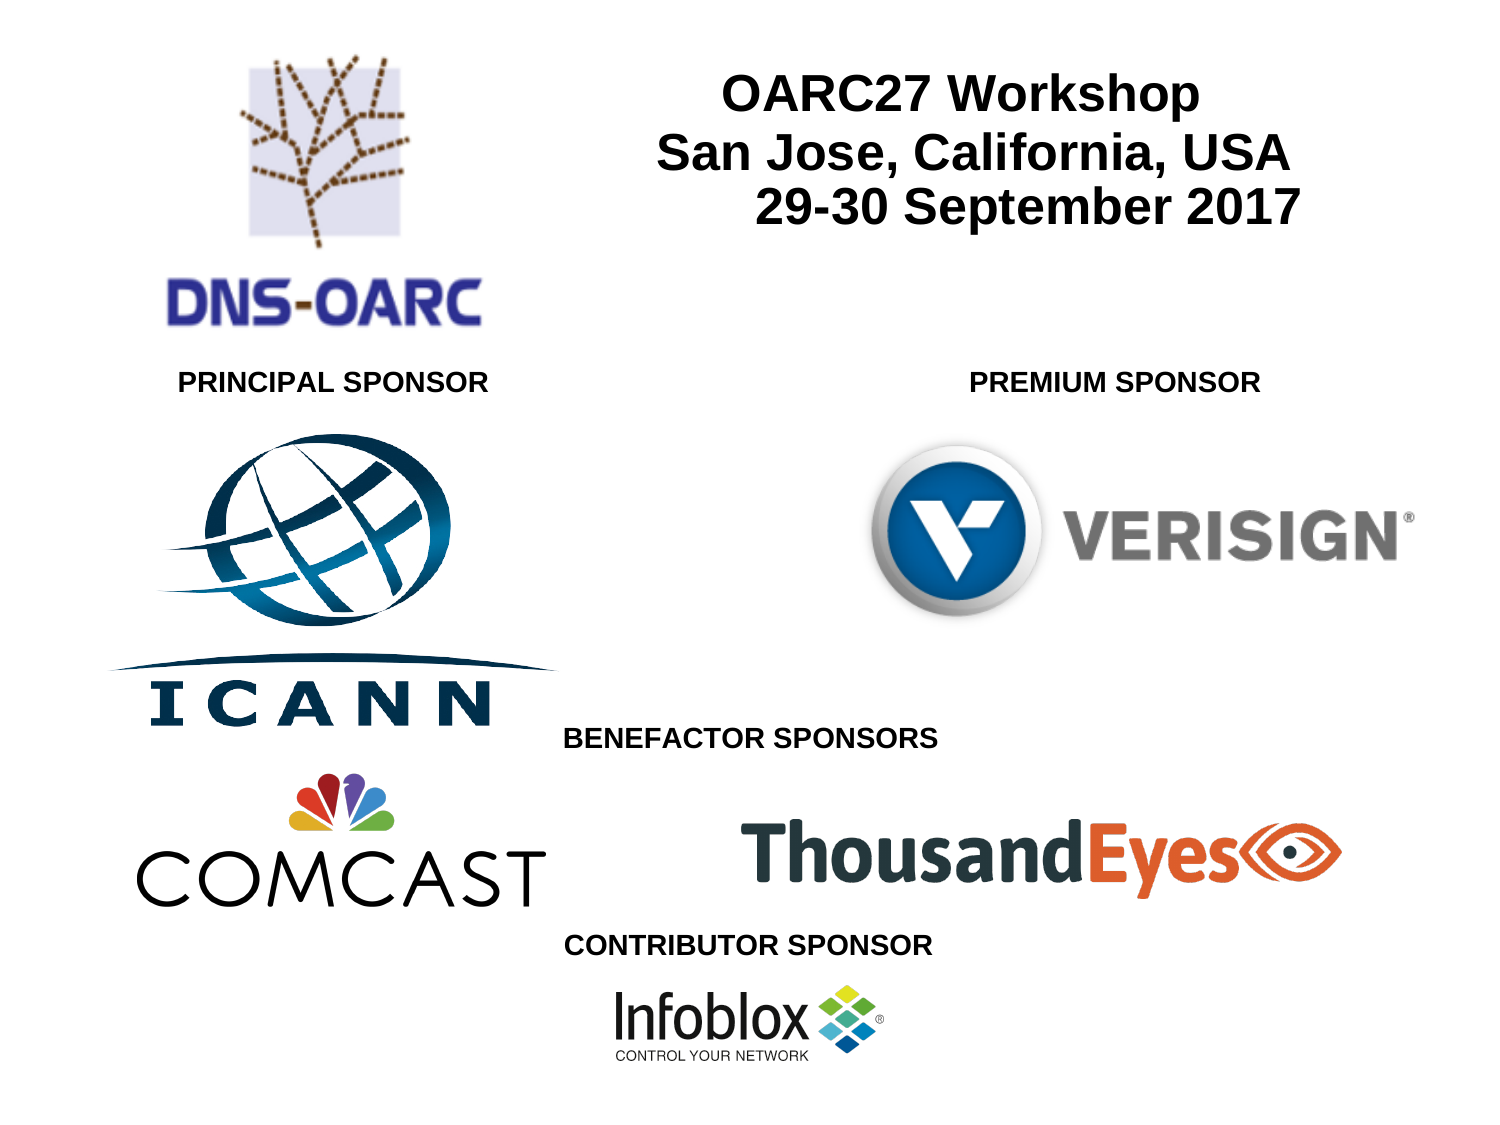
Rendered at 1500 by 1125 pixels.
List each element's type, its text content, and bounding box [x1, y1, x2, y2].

text_box BENEFACTOR SPONSORS [571, 736, 938, 768]
picture [616, 985, 884, 1061]
text_box CONTRIBUTOR SPONSOR [564, 943, 935, 975]
picture [163, 49, 487, 332]
picture [842, 410, 1443, 655]
picture [741, 819, 1342, 899]
picture [100, 429, 565, 731]
text_box San Jose, California, USA [656, 148, 1294, 205]
text_box 29-30 September 2017 [755, 202, 1304, 258]
picture [98, 736, 571, 982]
text_box PREMIUM SPONSOR [969, 380, 1264, 410]
text_box OARC27 Workshop [721, 89, 1204, 145]
text_box PRINCIPAL SPONSOR [177, 380, 487, 412]
